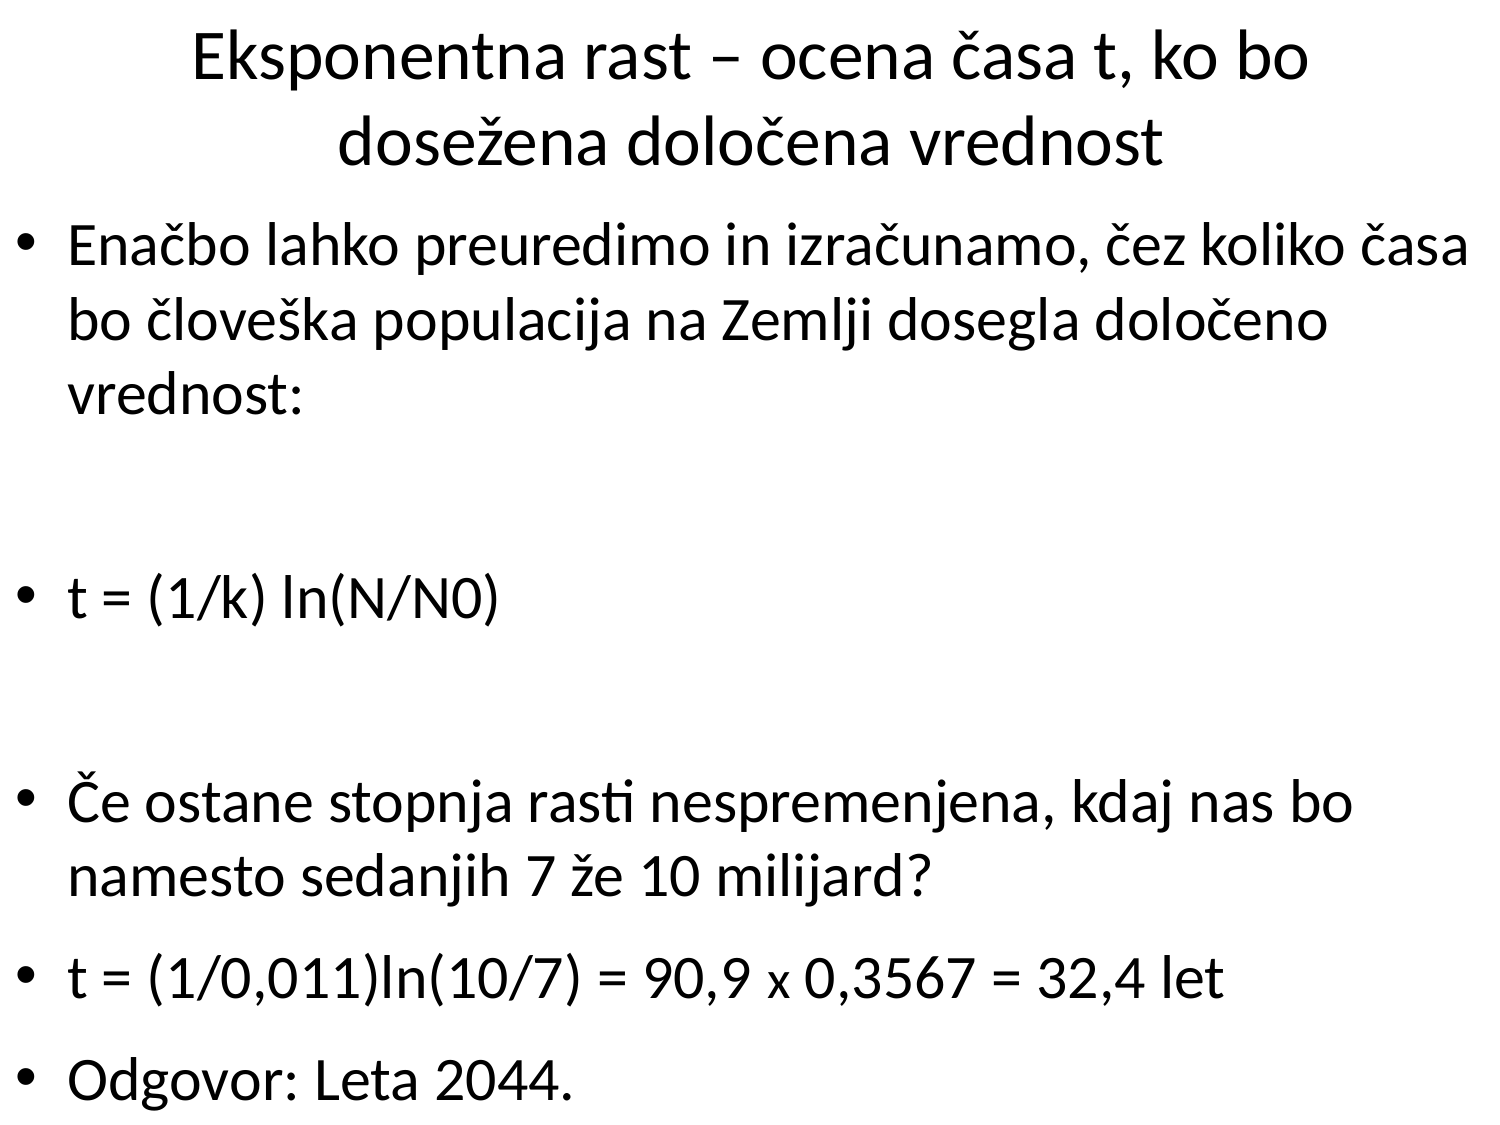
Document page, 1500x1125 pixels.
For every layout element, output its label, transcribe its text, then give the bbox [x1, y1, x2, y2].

title Eksponentna rast – ocena časa t, ko bo dosežena določena vrednost [76, 0, 1427, 188]
list Enačbo lahko preuredimo in izračunamo, čez koliko časa bo človeška populacija na Zemlji dosegla določeno vrednost: t = (1/k) ln(N/N0) Če ostane stopnja rasti nespremenjena, kdaj nas bo namesto sedanjih 7 že 10 milijard? t = (1/0,011)ln(10/7) = 90,9 x 0,3567 = 32,4 let Odgovor: Leta 2044. [0, 196, 1500, 1125]
